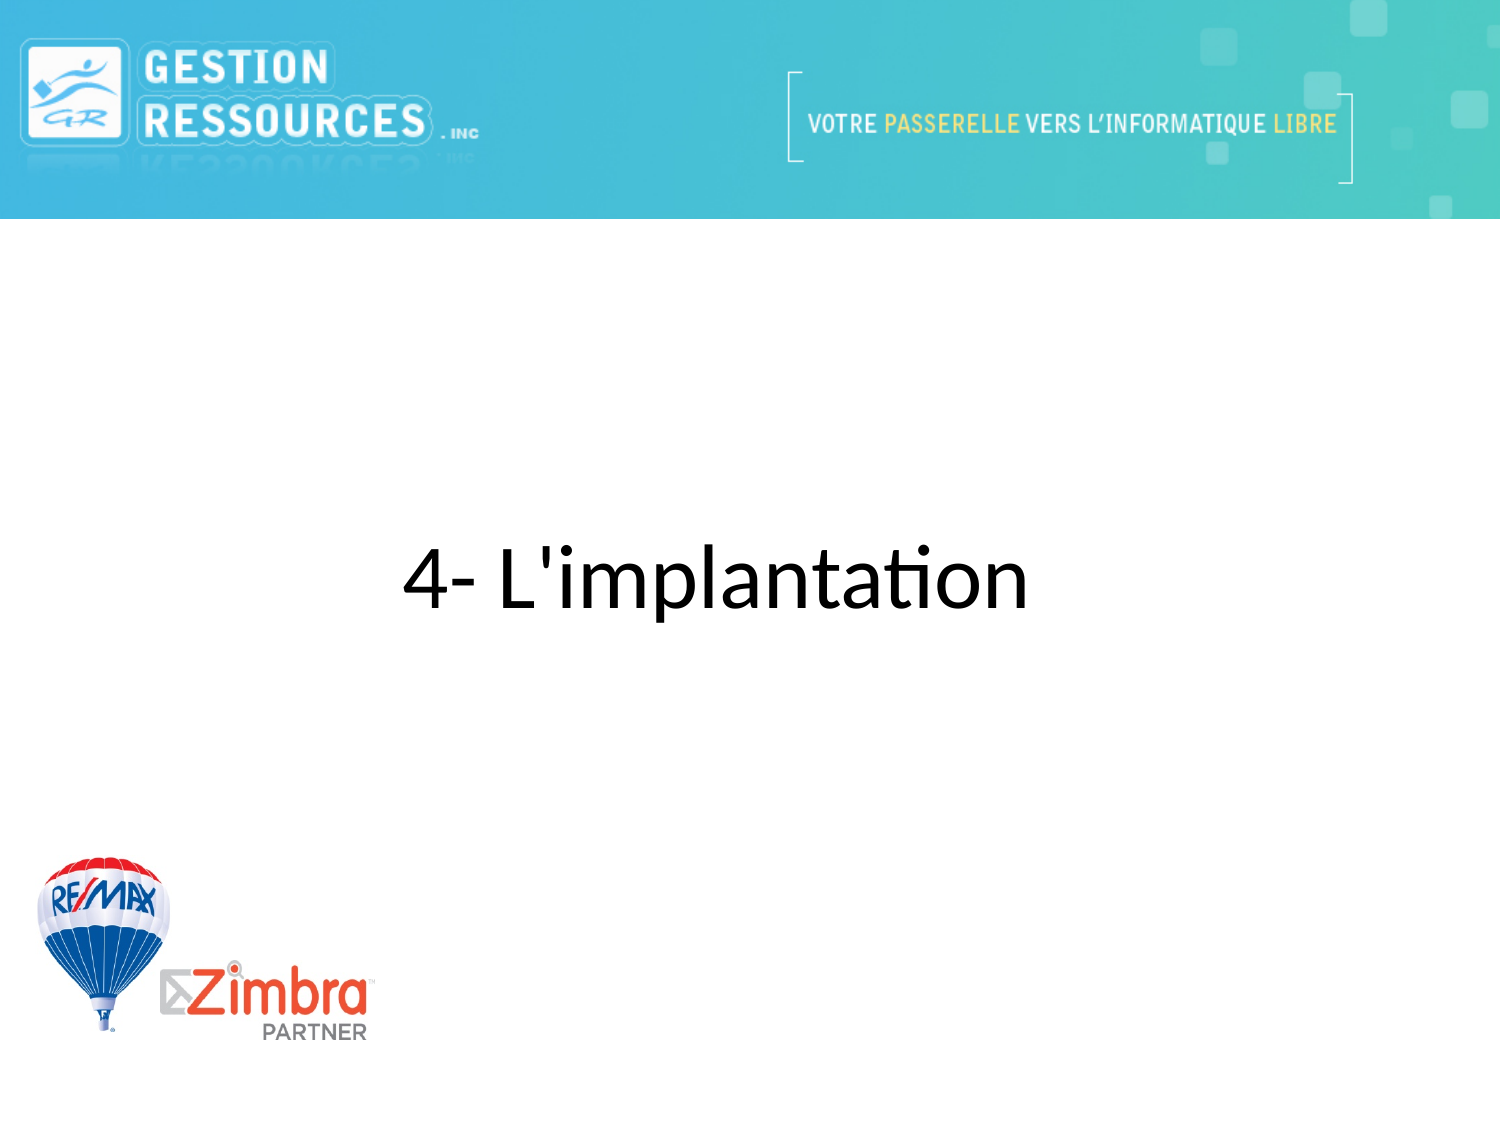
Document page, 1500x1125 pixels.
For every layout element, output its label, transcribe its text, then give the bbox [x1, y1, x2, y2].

picture [0, 0, 1500, 219]
picture [35, 855, 375, 1040]
title 4- L'implantation [0, 503, 1435, 667]
